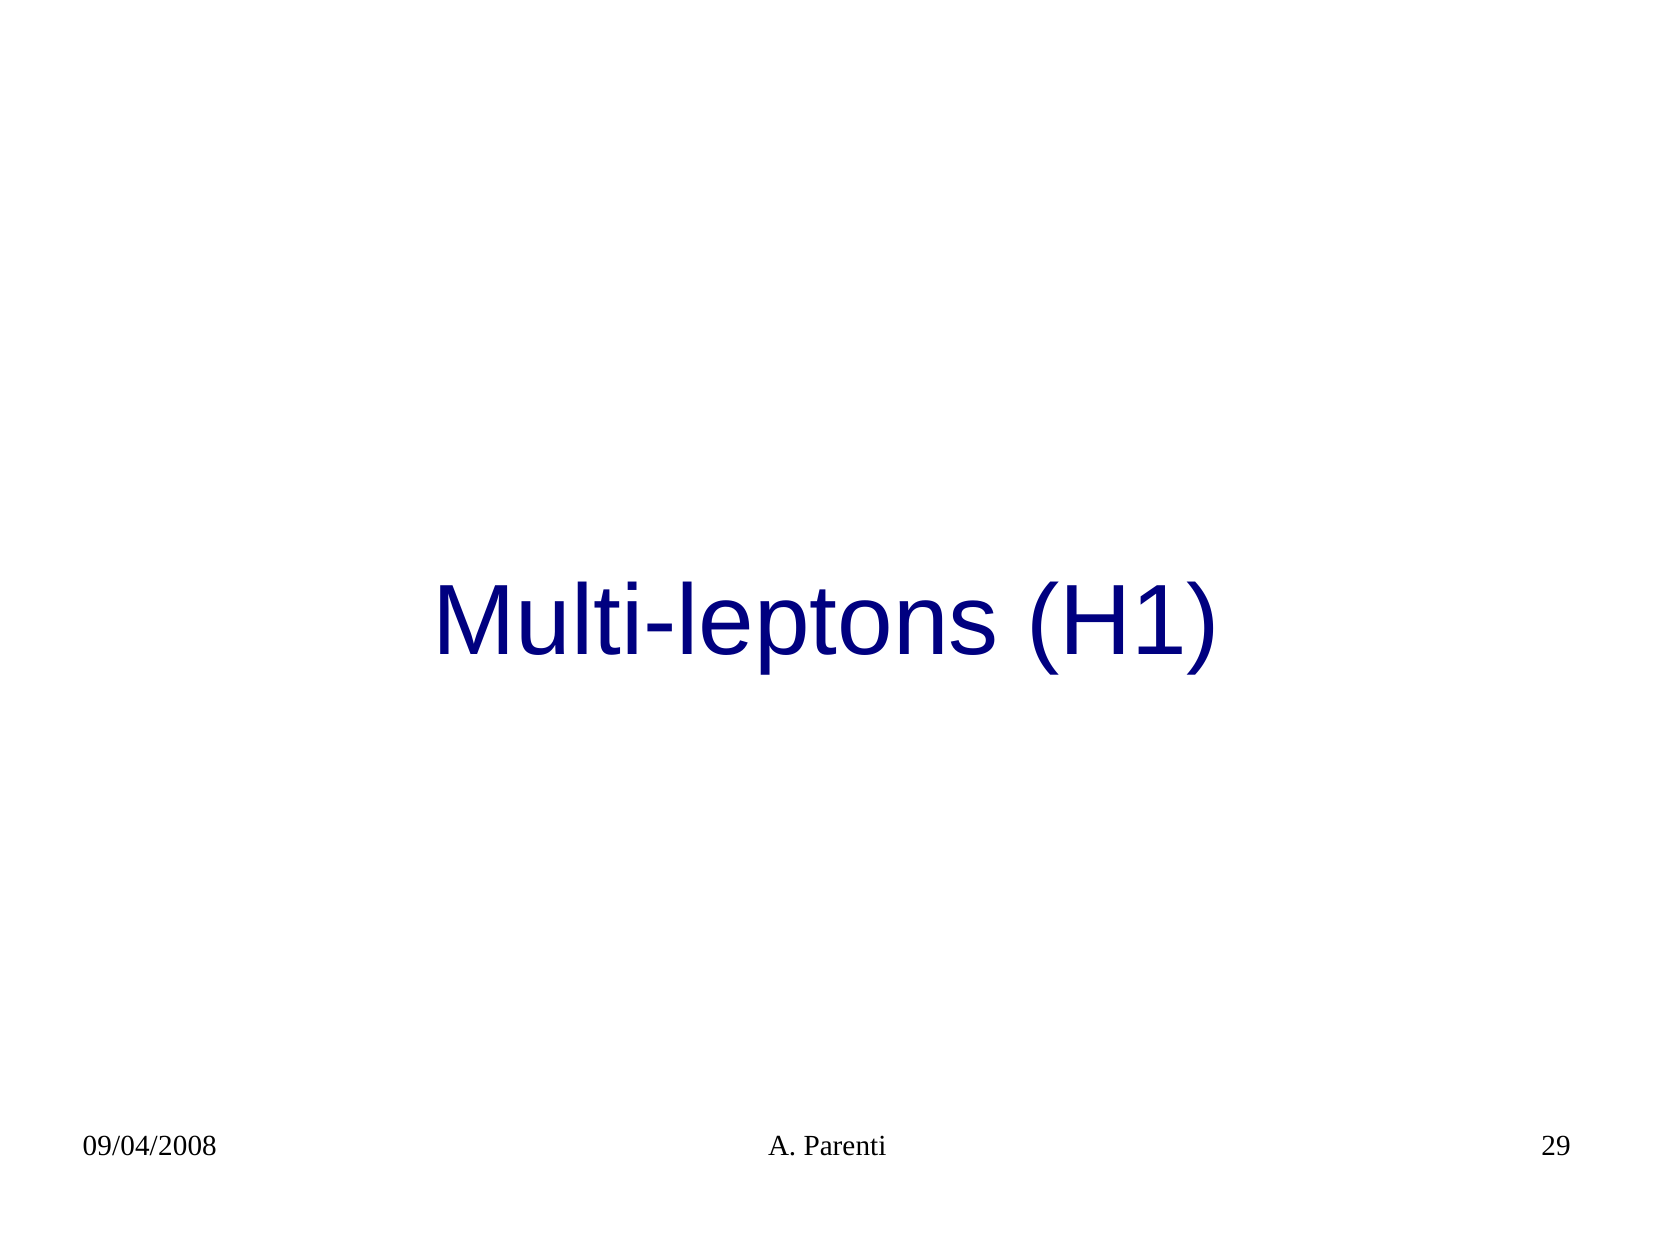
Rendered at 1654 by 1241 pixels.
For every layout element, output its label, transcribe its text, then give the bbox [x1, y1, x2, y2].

text_box Multi-leptons (H1) [82, 210, 1571, 1030]
